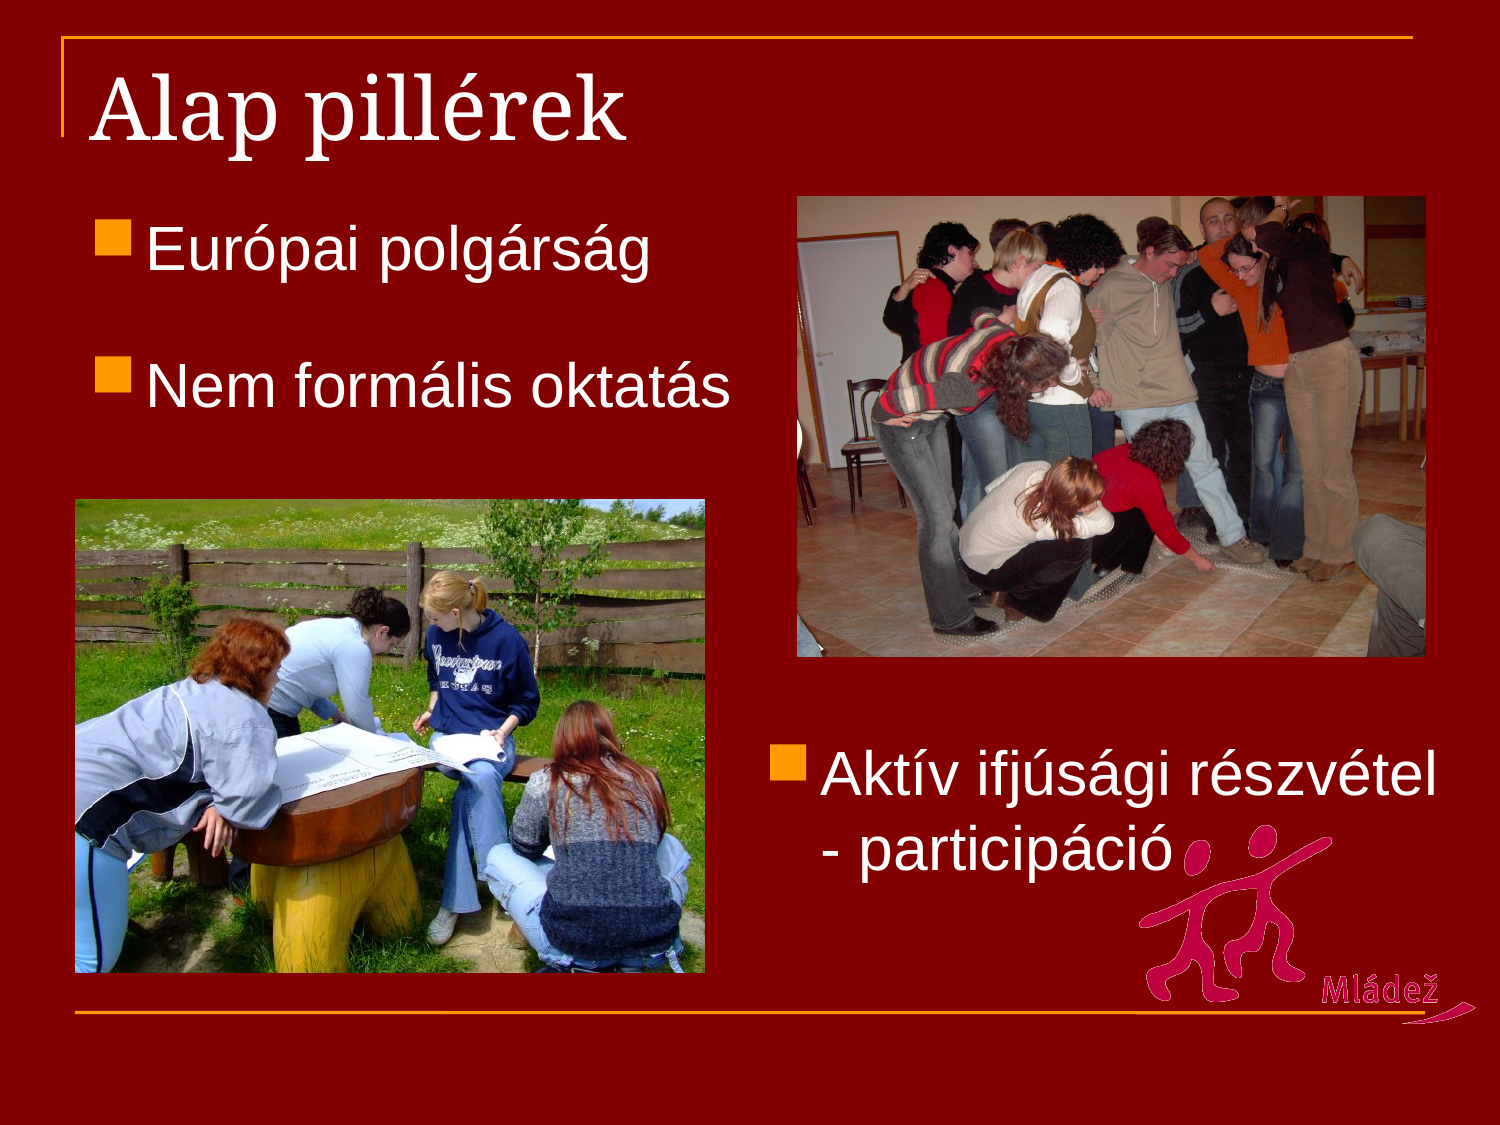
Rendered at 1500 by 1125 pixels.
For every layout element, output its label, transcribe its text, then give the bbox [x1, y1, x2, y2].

text_box Európai polgárság [75, 200, 786, 311]
picture [797, 196, 1426, 658]
picture [1113, 799, 1500, 1028]
picture [75, 499, 705, 973]
text_box Nem formális oktatás [75, 337, 786, 449]
text_box Aktív ifjúsági részvétel - participáció [750, 724, 1461, 913]
text_box Alap pillérek [75, 45, 1426, 233]
